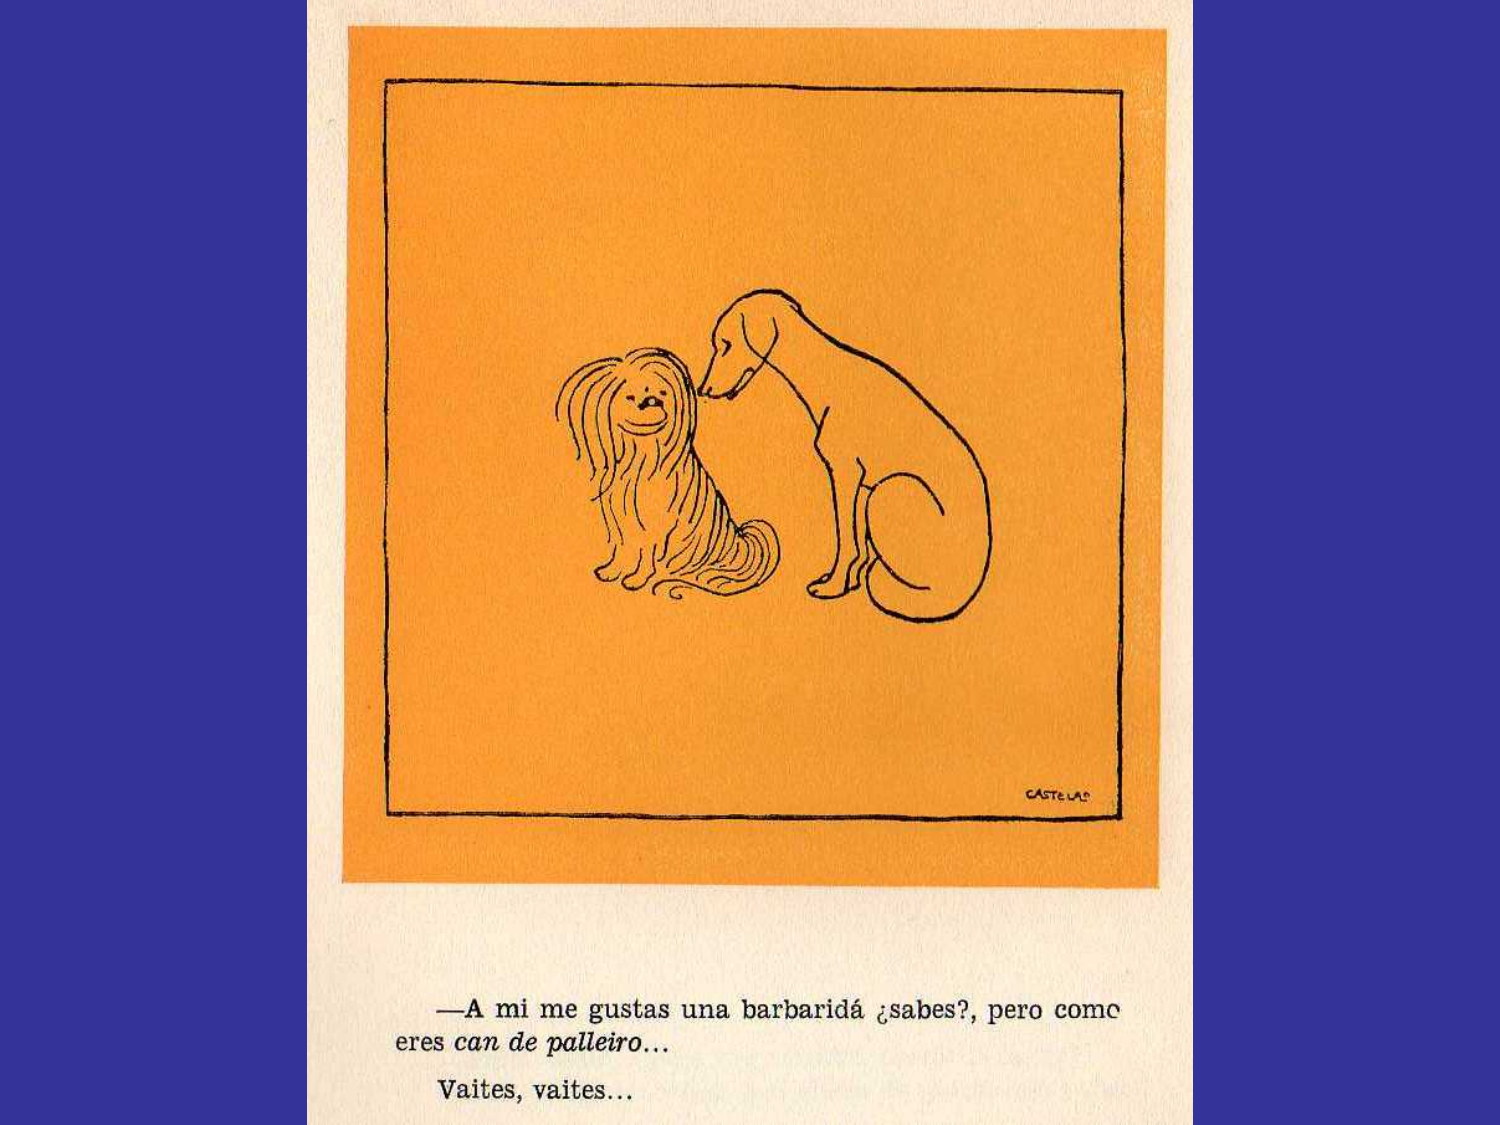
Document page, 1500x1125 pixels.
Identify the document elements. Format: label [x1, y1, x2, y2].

picture [307, 0, 1193, 1125]
